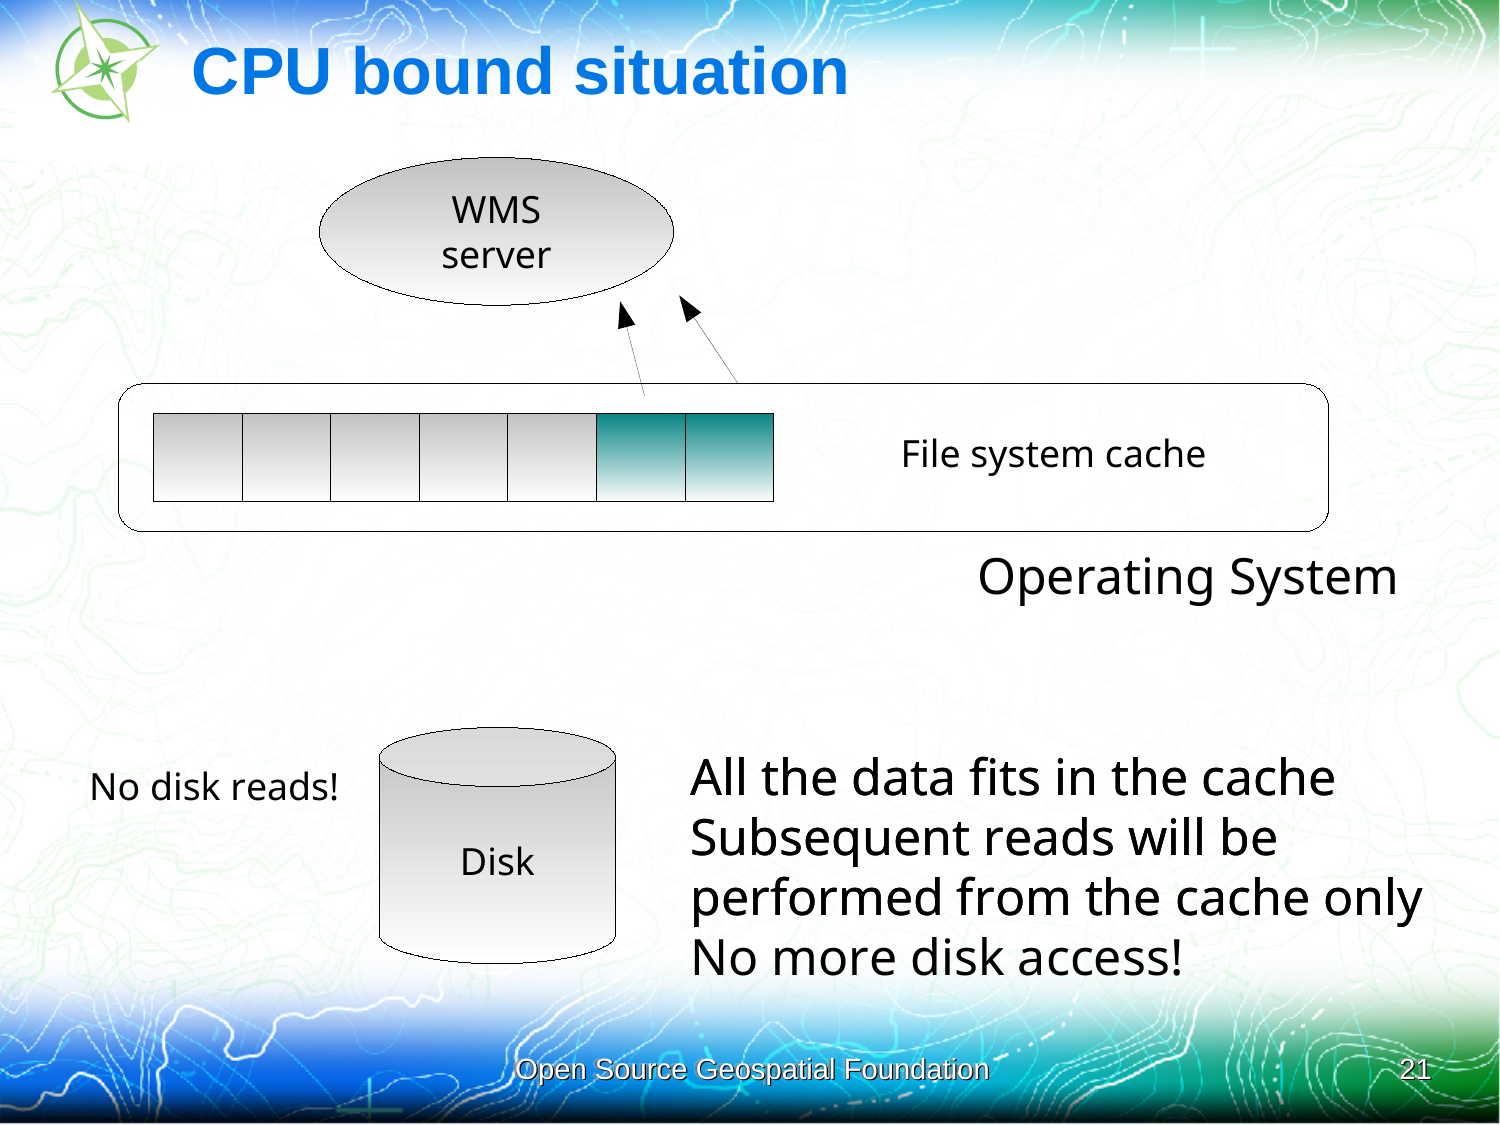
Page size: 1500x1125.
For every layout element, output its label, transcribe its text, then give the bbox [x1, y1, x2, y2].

text_box Operating System [962, 537, 1445, 613]
text_box WMS server [319, 157, 674, 306]
picture [0, 0, 1500, 1125]
text_box Disk [379, 760, 616, 964]
title CPU bound situation [177, 20, 1477, 122]
text_box All the data fits in the cache Subsequent reads will be performed from the cache only No more disk access! [657, 738, 1485, 1125]
picture [619, 1067, 624, 1076]
text_box No disk reads! [61, 756, 376, 816]
text_box [118, 383, 1329, 532]
